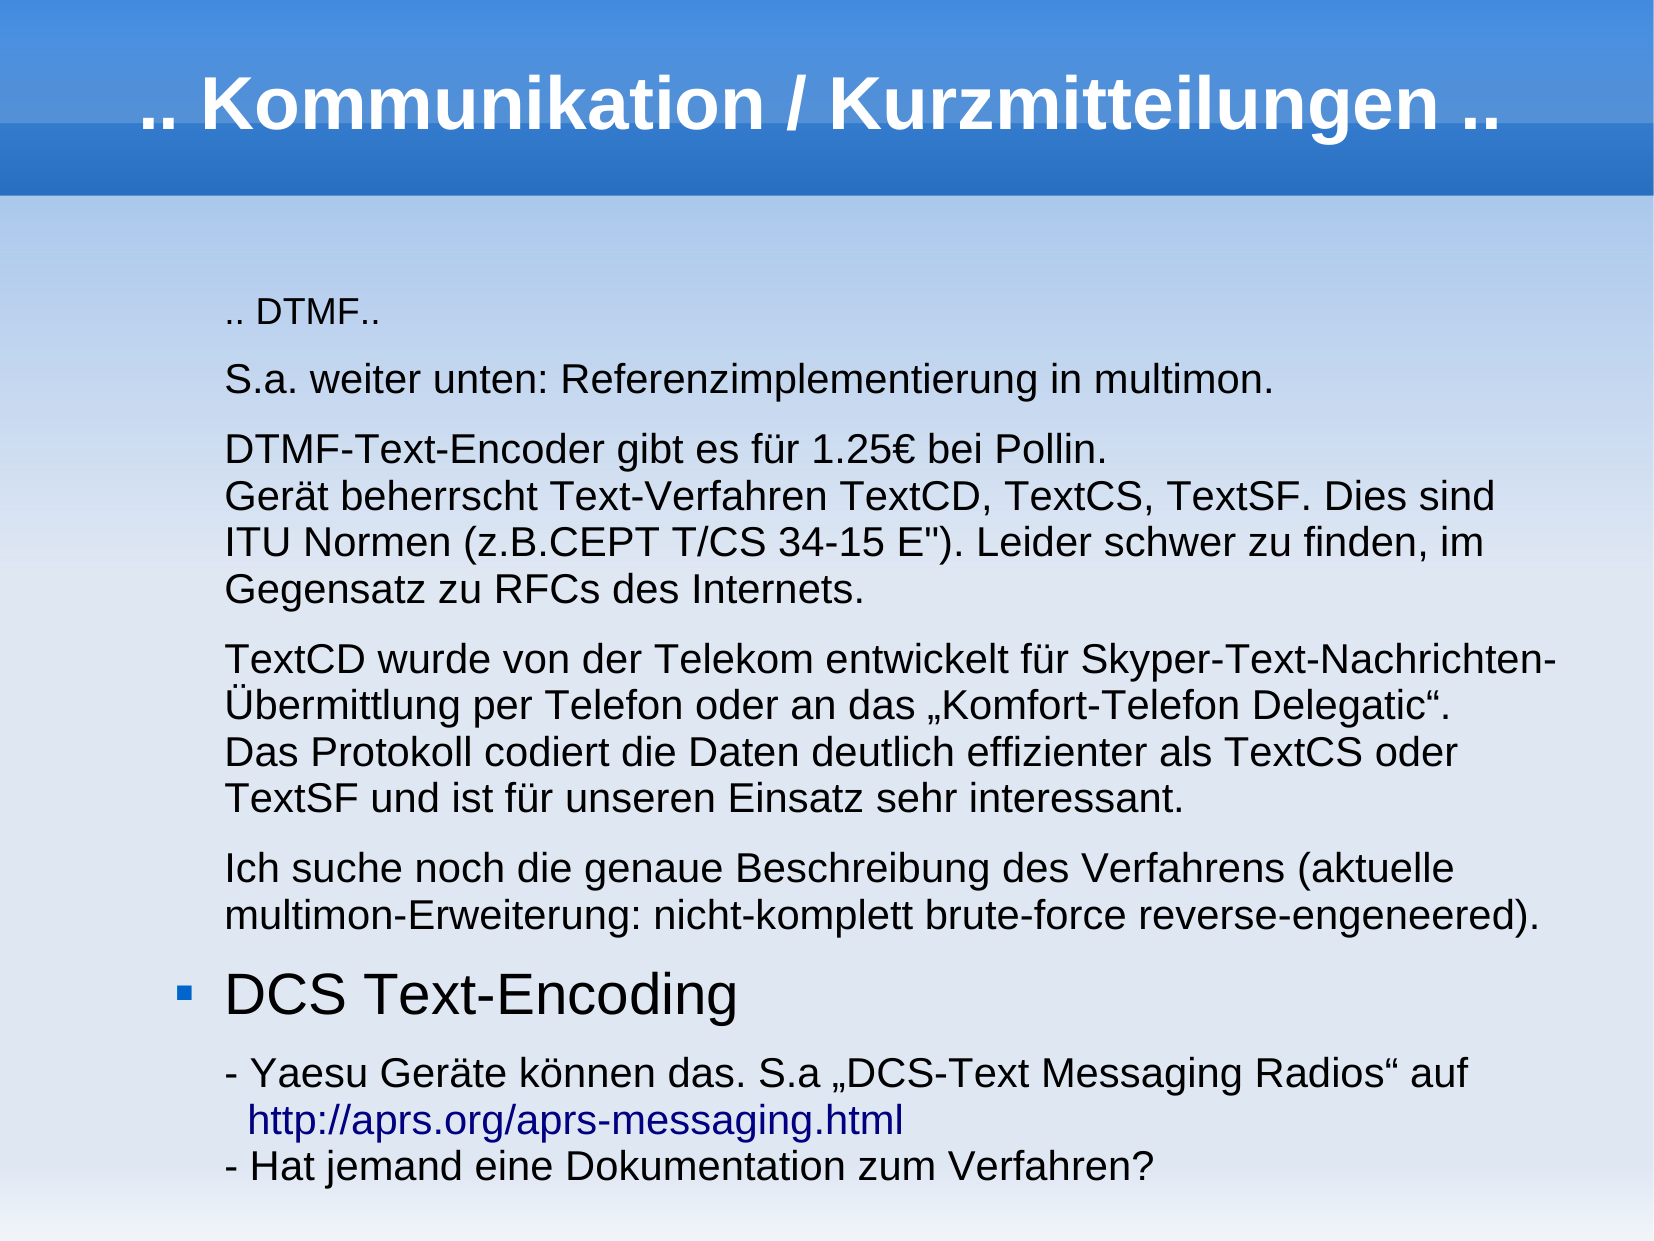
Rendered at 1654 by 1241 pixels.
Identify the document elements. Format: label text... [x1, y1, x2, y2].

list .. DTMF.. S.a. weiter unten: Referenzimplementierung in multimon. DTMF-Text-Encoder gibt es für 1.25€ bei Pollin. Gerät beherrscht Text-Verfahren TextCD, TextCS, TextSF. Dies sind ITU Normen (z.B.CEPT T/CS 34-15 E"). Leider schwer zu finden, im Gegensatz zu RFCs des Internets. TextCD wurde von der Telekom entwickelt für Skyper-Text-Nachrichten-Übermittlung per Telefon oder an das „Komfort-Telefon Delegatic“. Das Protokoll codiert die Daten deutlich effizienter als TextCS oder TextSF und ist für unseren Einsatz sehr interessant. Ich suche noch die genaue Beschreibung des Verfahrens (aktuelle multimon-Erweiterung: nicht-komplett brute-force reverse-engeneered). DCS Text-Encoding - Yaesu Geräte können das. S.a „DCS-Text Messaging Radios“ auf http://aprs.org/aprs-messaging.html - Hat jemand eine Dokumentation zum Verfahren? [82, 290, 1571, 1190]
title .. Kommunikation / Kurzmitteilungen .. [76, 7, 1565, 200]
picture [0, 0, 1654, 1241]
